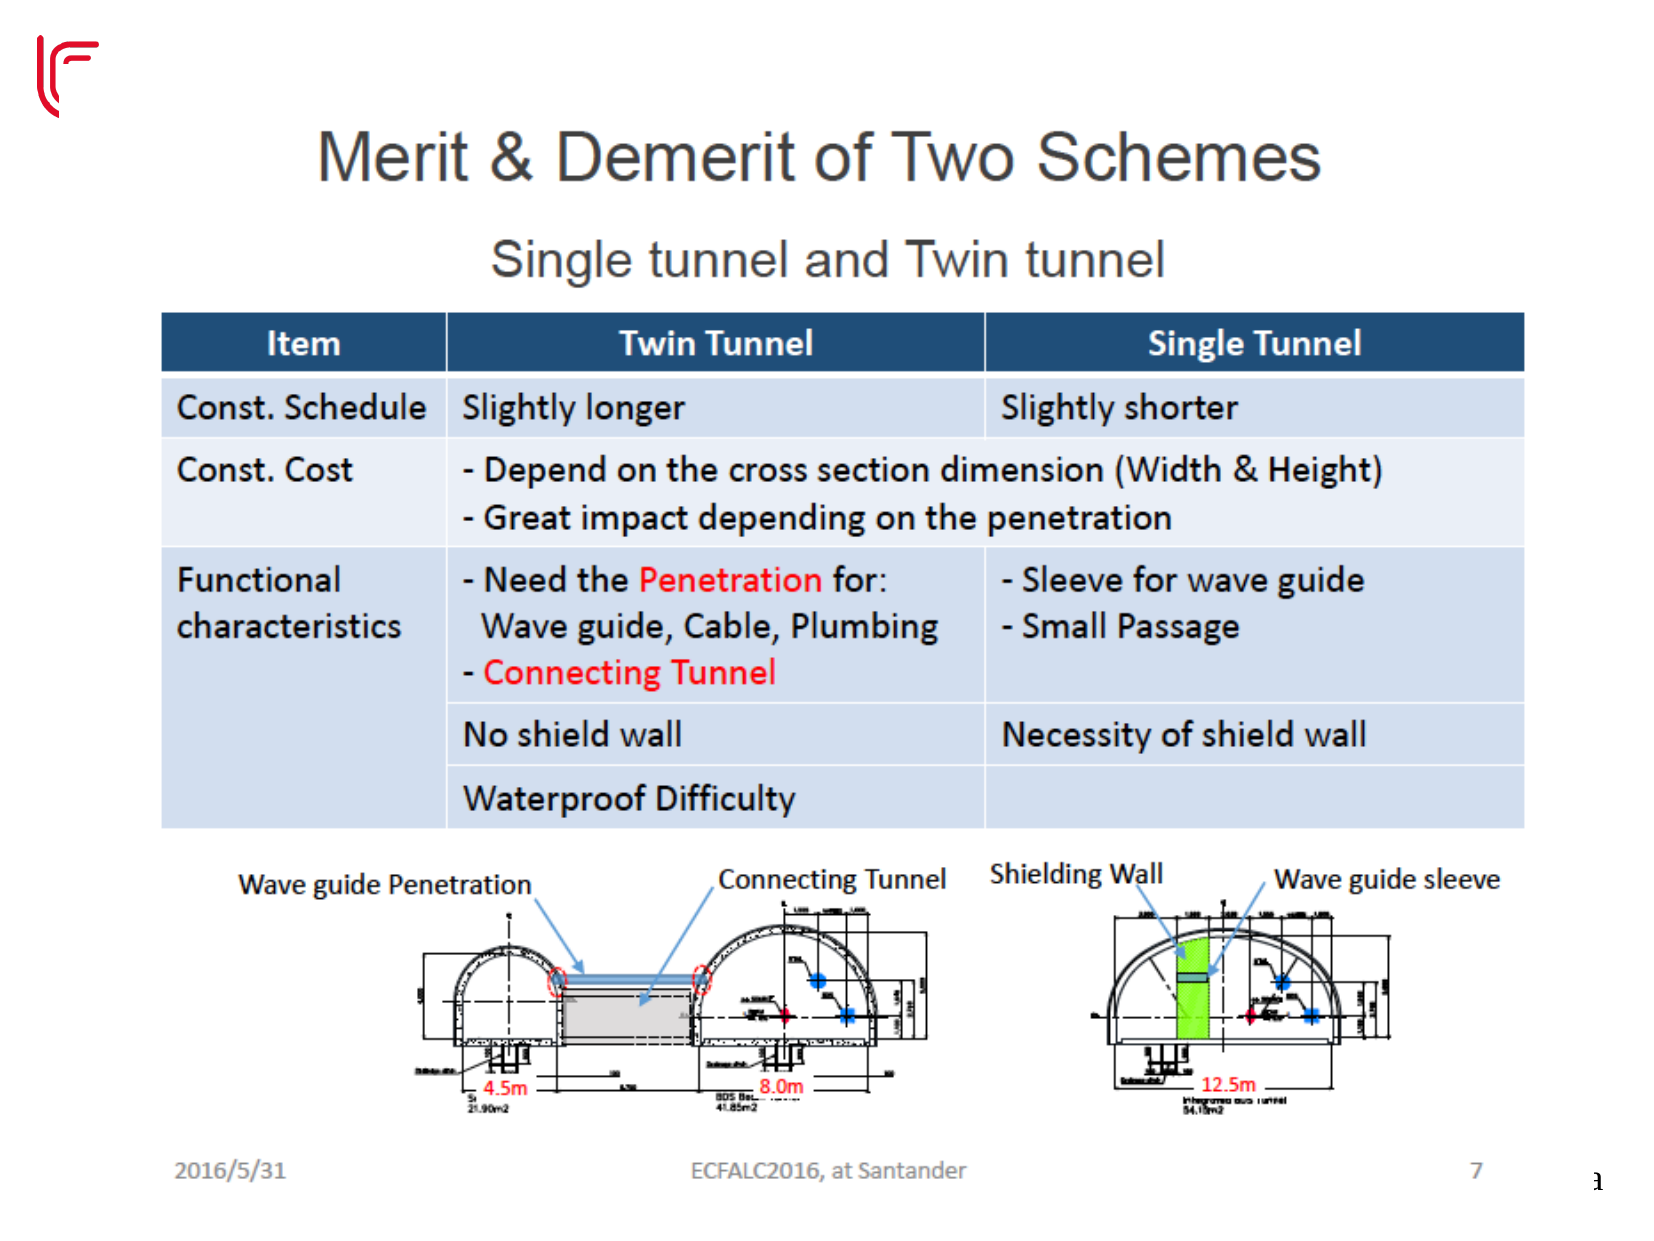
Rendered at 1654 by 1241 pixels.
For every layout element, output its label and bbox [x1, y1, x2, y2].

picture [37, 35, 1594, 1211]
